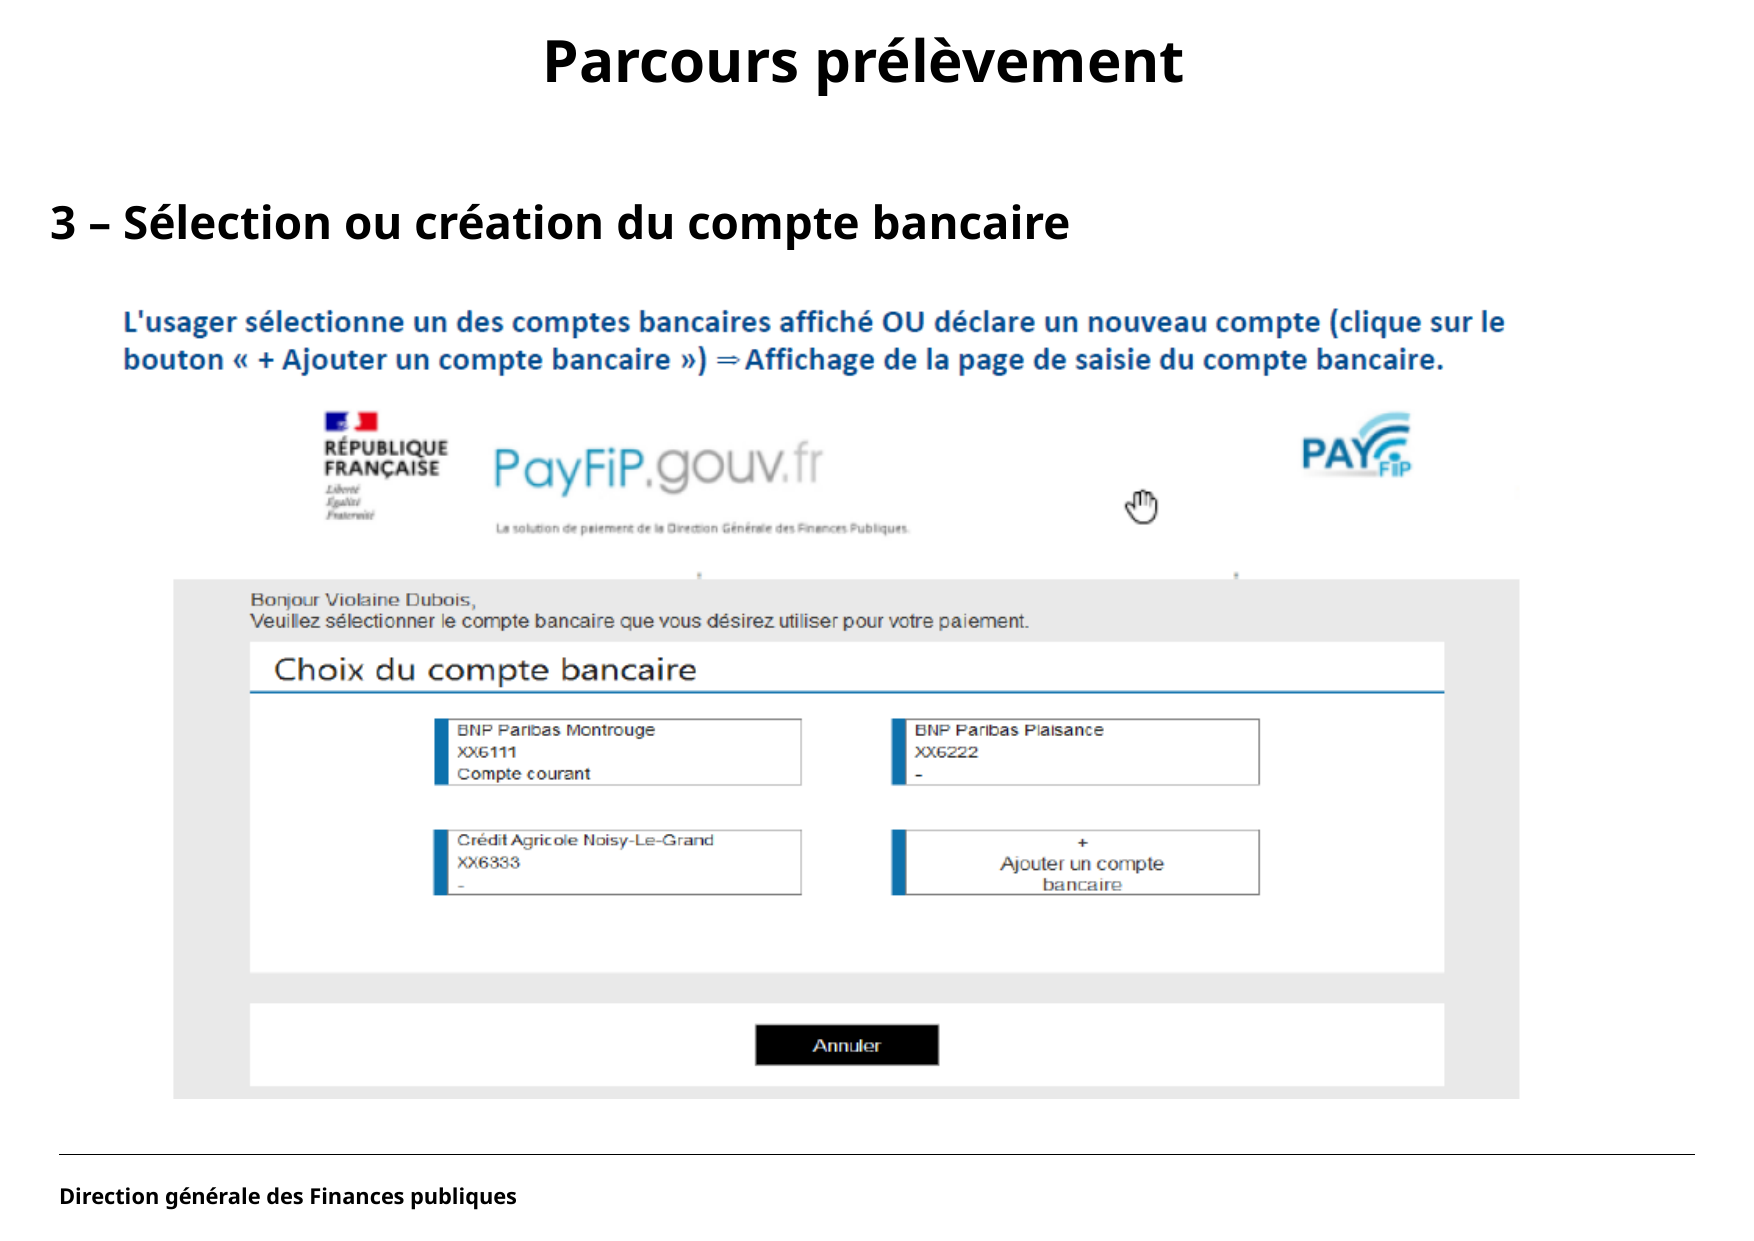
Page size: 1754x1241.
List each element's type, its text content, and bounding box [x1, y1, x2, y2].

list 3 – Sélection ou création du compte bancaire [50, 190, 1678, 292]
picture [108, 301, 1526, 1099]
list Parcours prélèvement [50, 20, 1678, 121]
